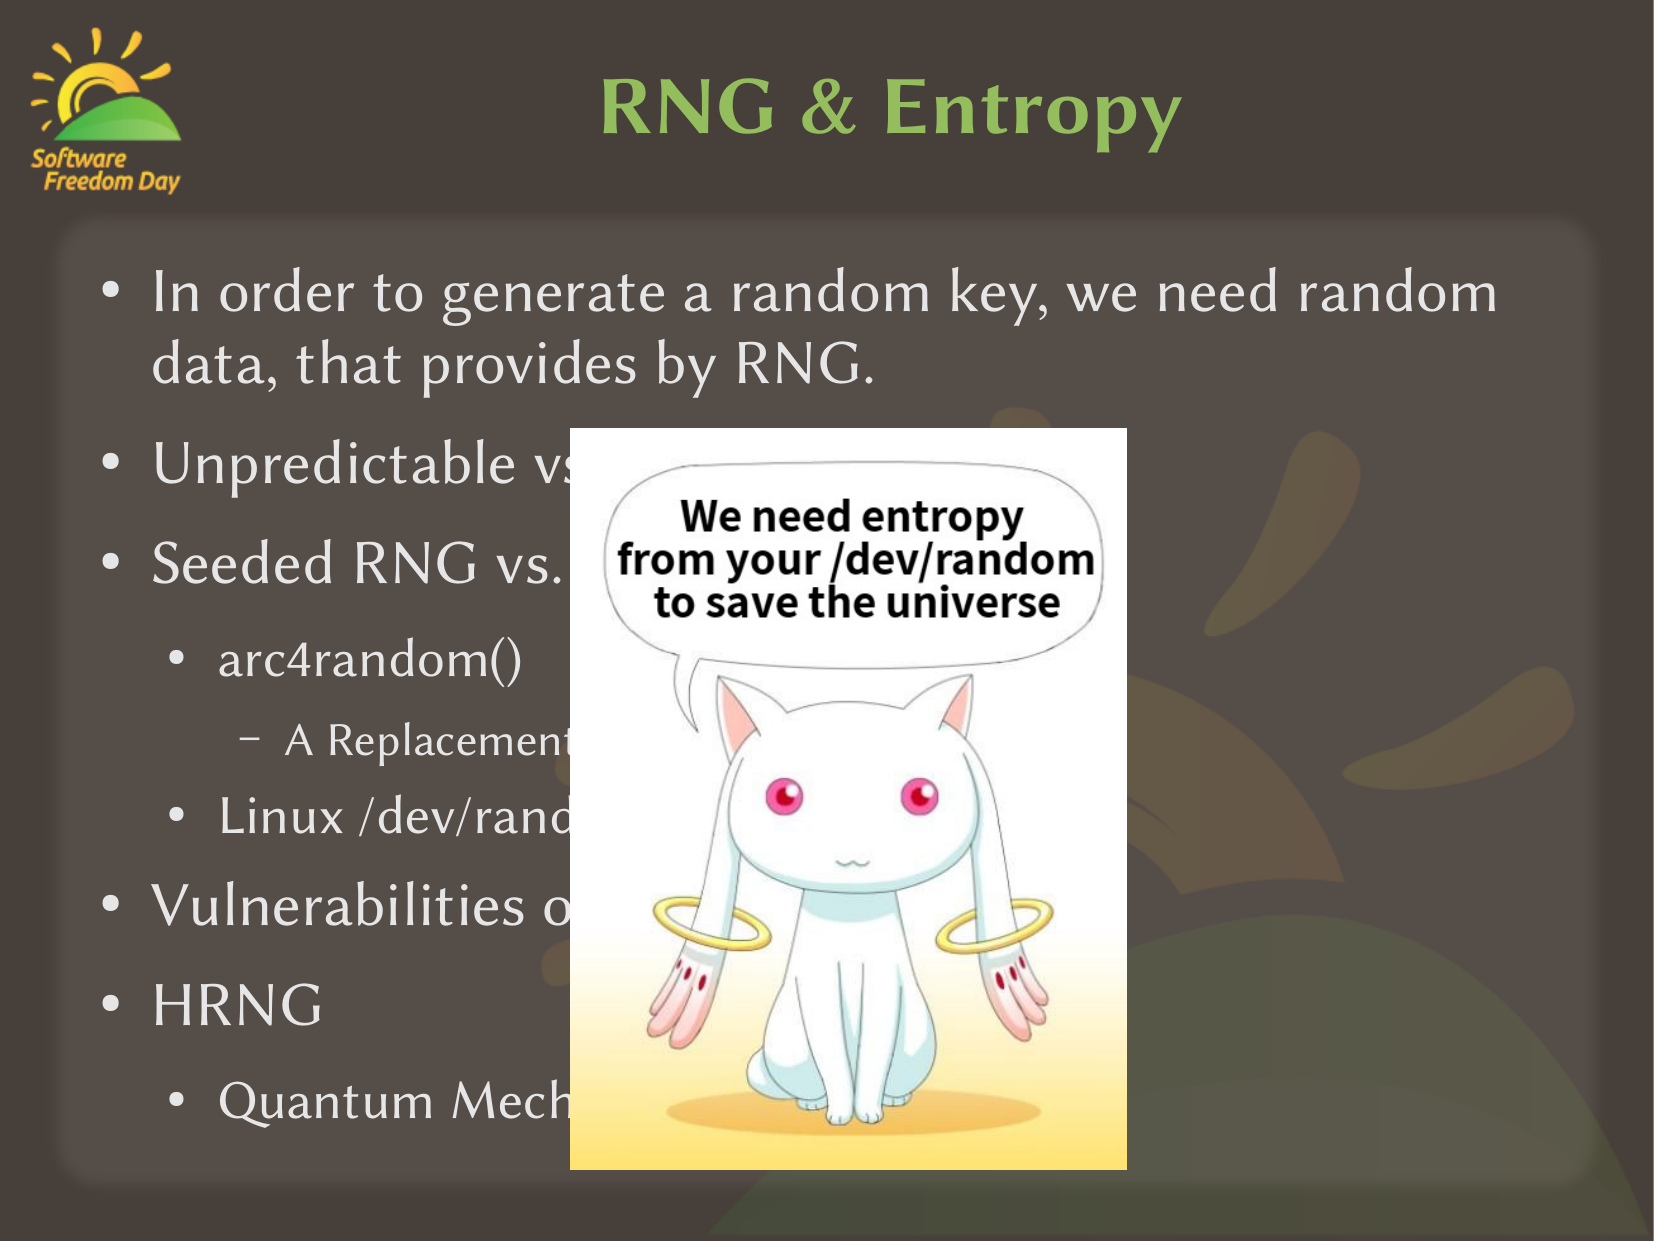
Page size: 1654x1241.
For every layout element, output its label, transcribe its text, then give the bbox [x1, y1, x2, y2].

picture [0, 0, 1654, 1241]
list In order to generate a random key, we need random data, that provides by RNG. Unpredictable vs. Randomness Seeded RNG vs. Entropy Collector arc4random() A Replacement Call for Random Linux /dev/random Vulnerabilities of /dev/random HRNG Quantum Mechanism [82, 255, 1571, 1141]
title RNG & Entropy [210, 9, 1571, 205]
